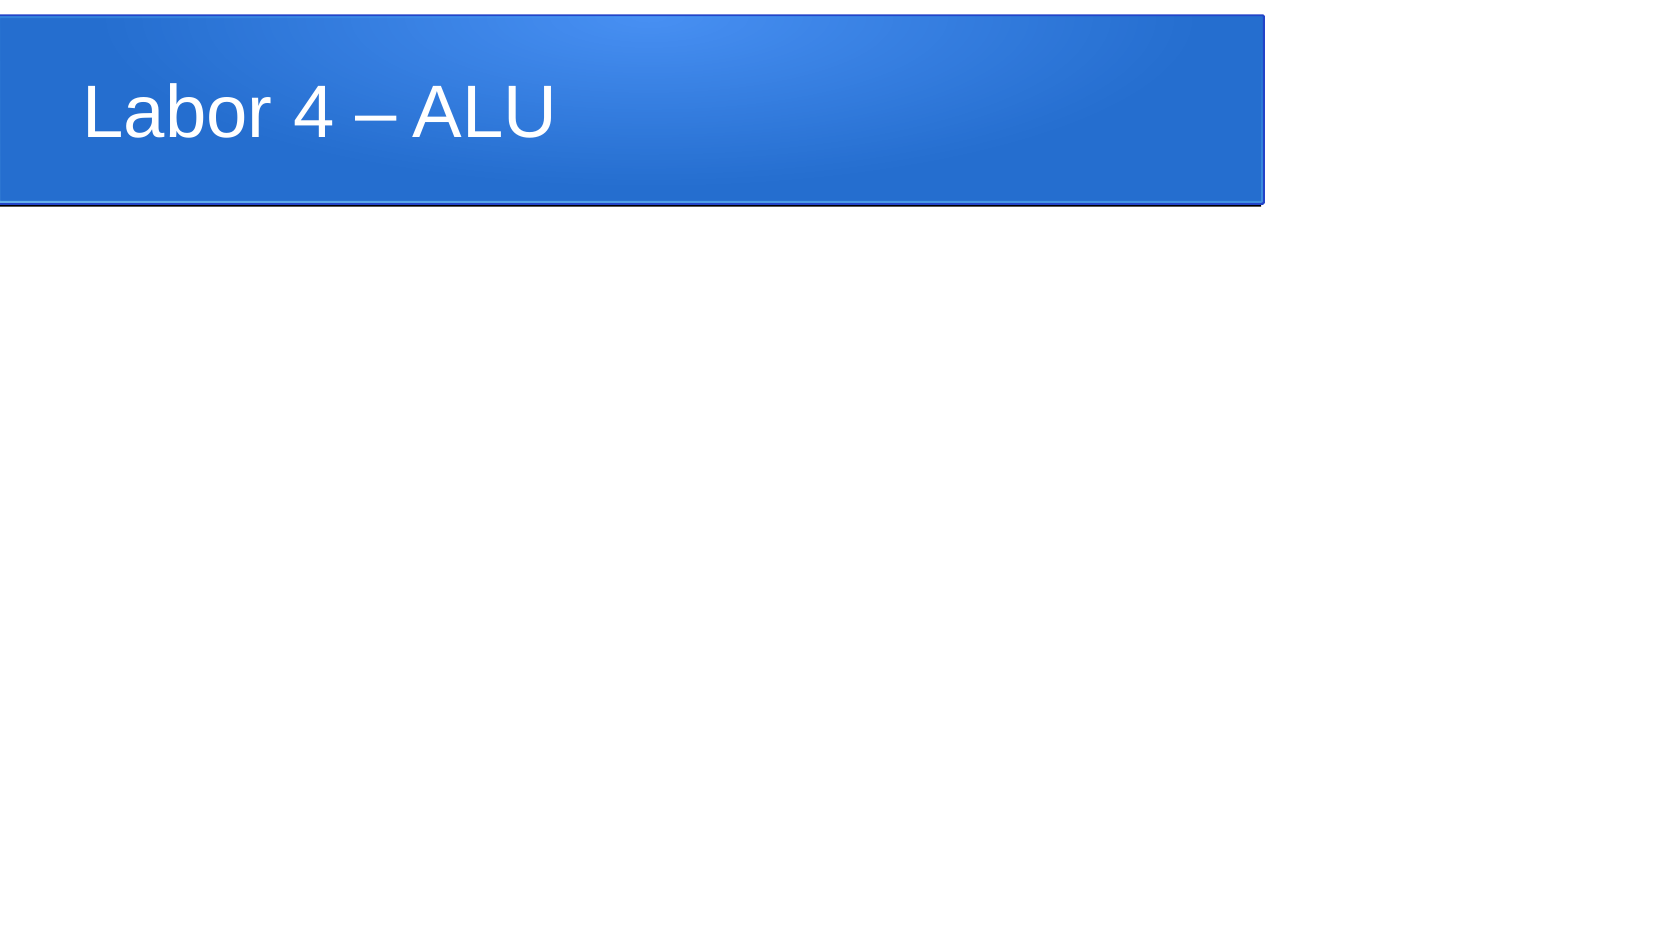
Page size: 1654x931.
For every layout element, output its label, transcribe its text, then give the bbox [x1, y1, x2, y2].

title Labor 4 – ALU [82, 35, 1235, 189]
